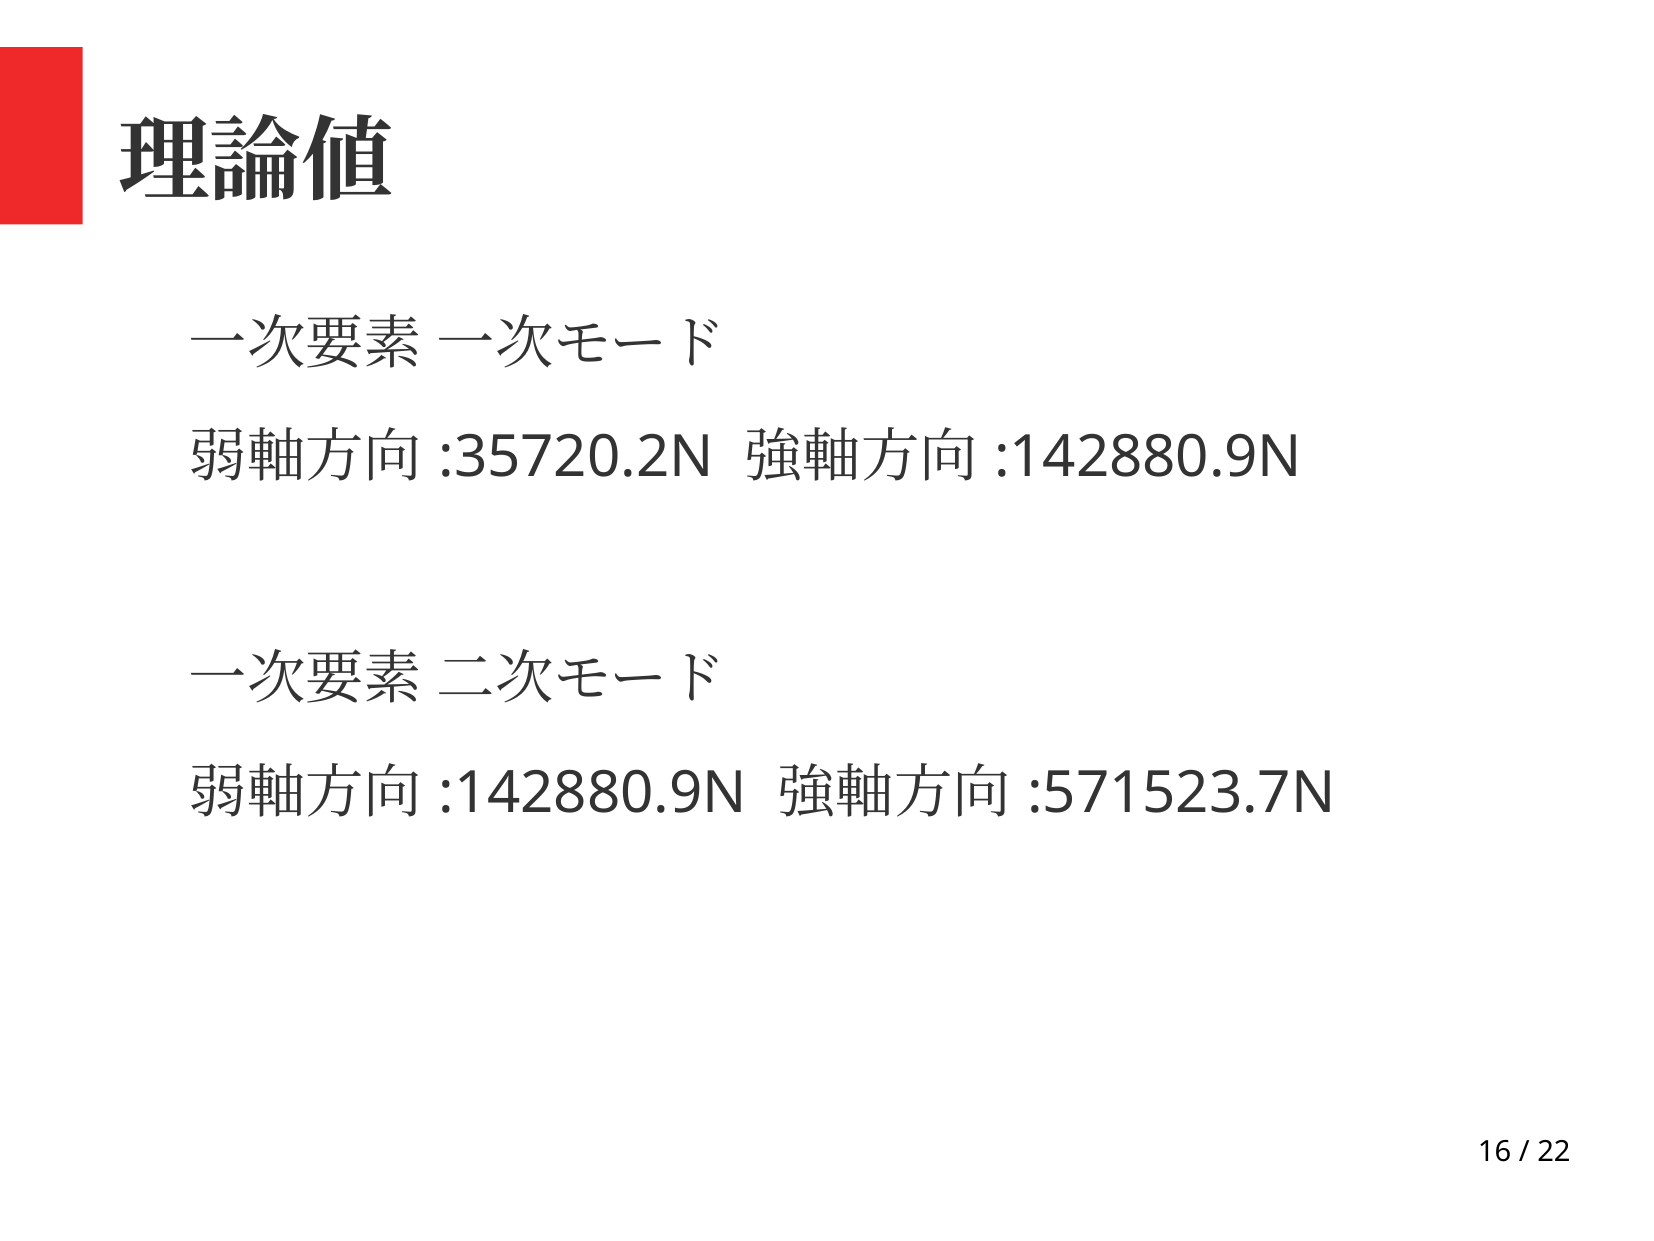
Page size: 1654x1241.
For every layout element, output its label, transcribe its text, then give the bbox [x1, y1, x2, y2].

title 理論値 [118, 49, 1571, 257]
list 一次要素 一次モード 弱軸方向:35720.2N 強軸方向:142880.9N 一次要素 二次モード 弱軸方向:142880.9N 強軸方向:571523.7N [118, 296, 1583, 1016]
